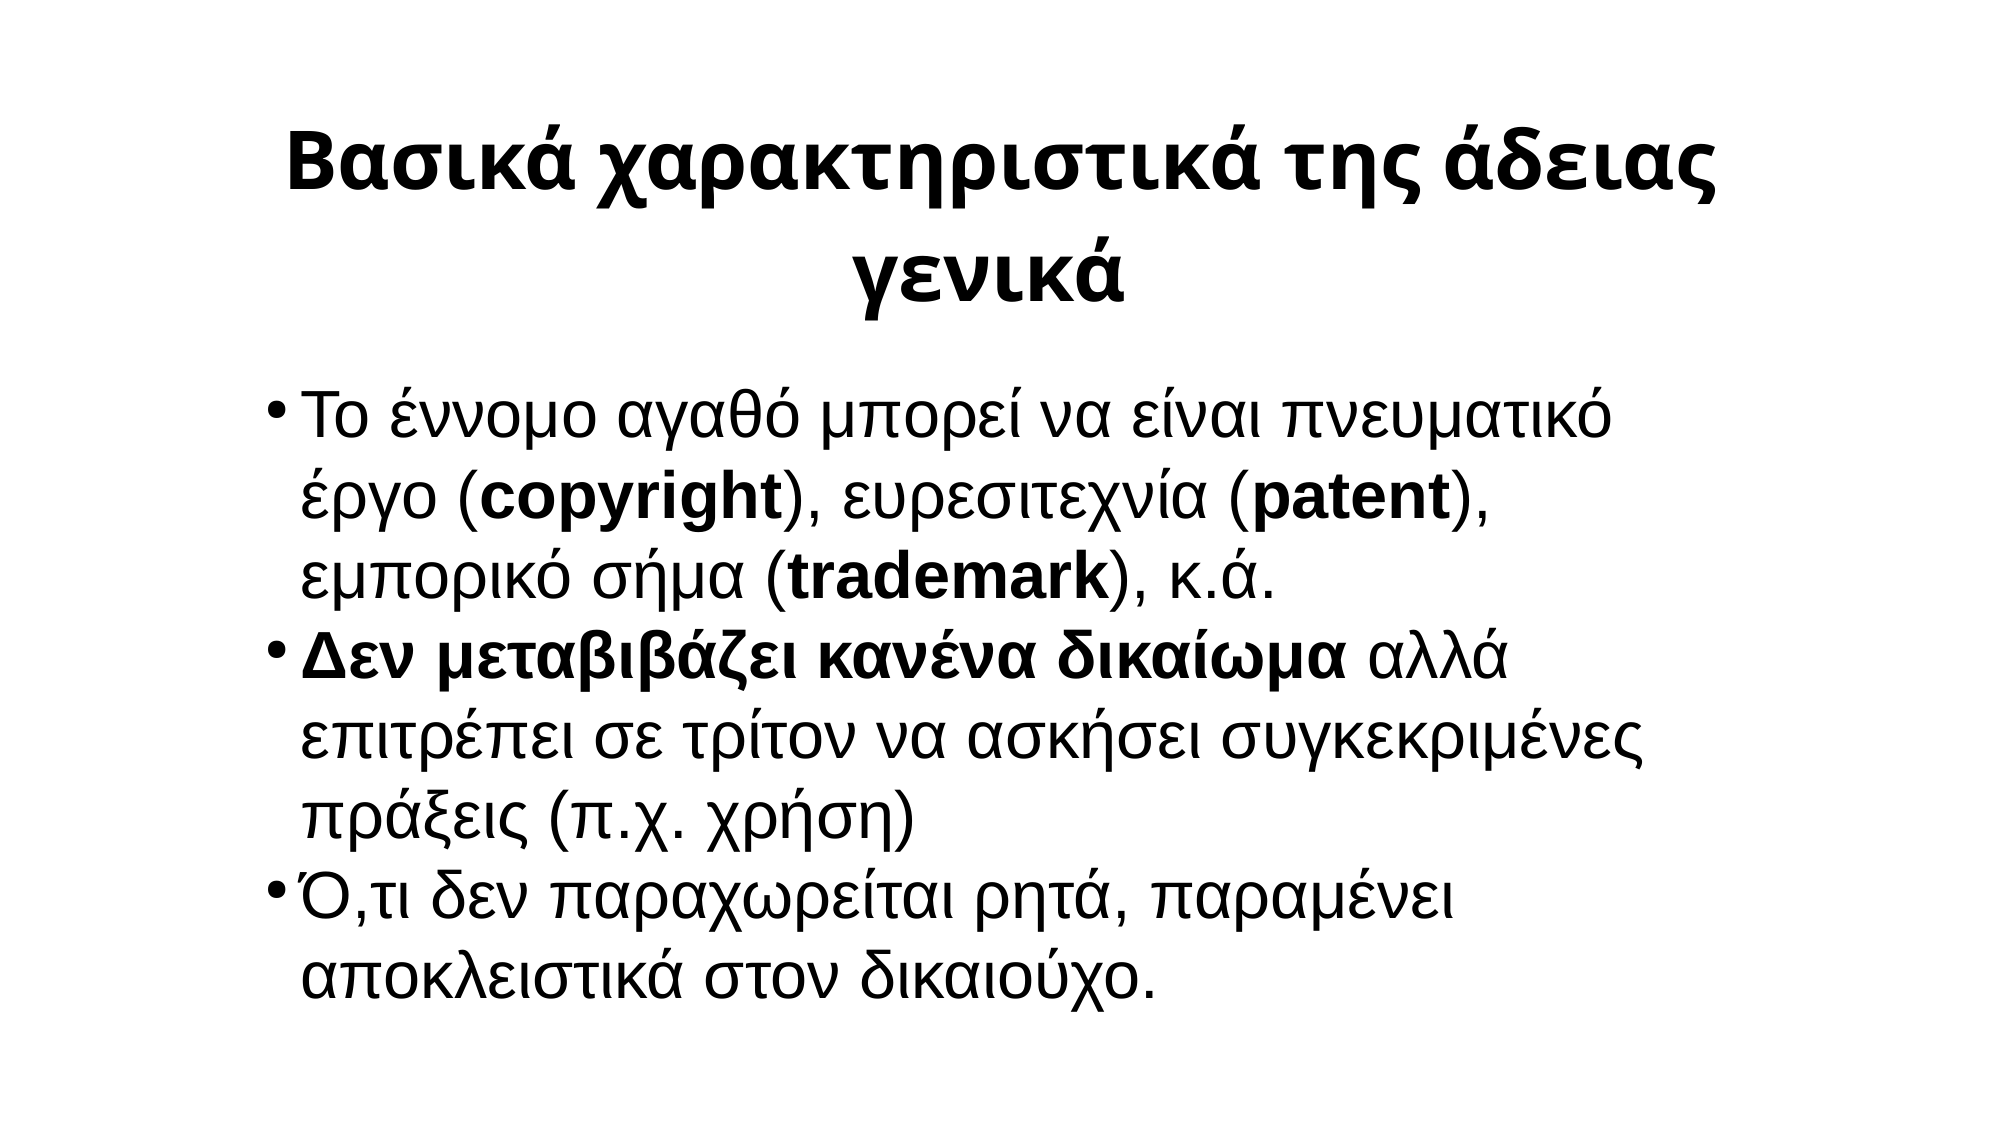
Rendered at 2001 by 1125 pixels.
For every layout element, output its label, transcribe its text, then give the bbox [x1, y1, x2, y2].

title Βασικά χαρακτηριστικά της άδειας γενικά [249, 85, 1750, 326]
subtitle Το έννομο αγαθό μπορεί να είναι πνευματικό έργο (copyright), ευρεσιτεχνία (patent), εμπορικό σήμα (trademark), κ.ά. Δεν μεταβιβάζει κανένα δικαίωμα αλλά επιτρέπει σε τρίτον να ασκήσει συγκεκριμένες πράξεις (π.χ. χρήση) Ό,τι δεν παραχωρείται ρητά, παραμένει αποκλειστικά στον δικαιούχο. [249, 363, 1750, 1039]
